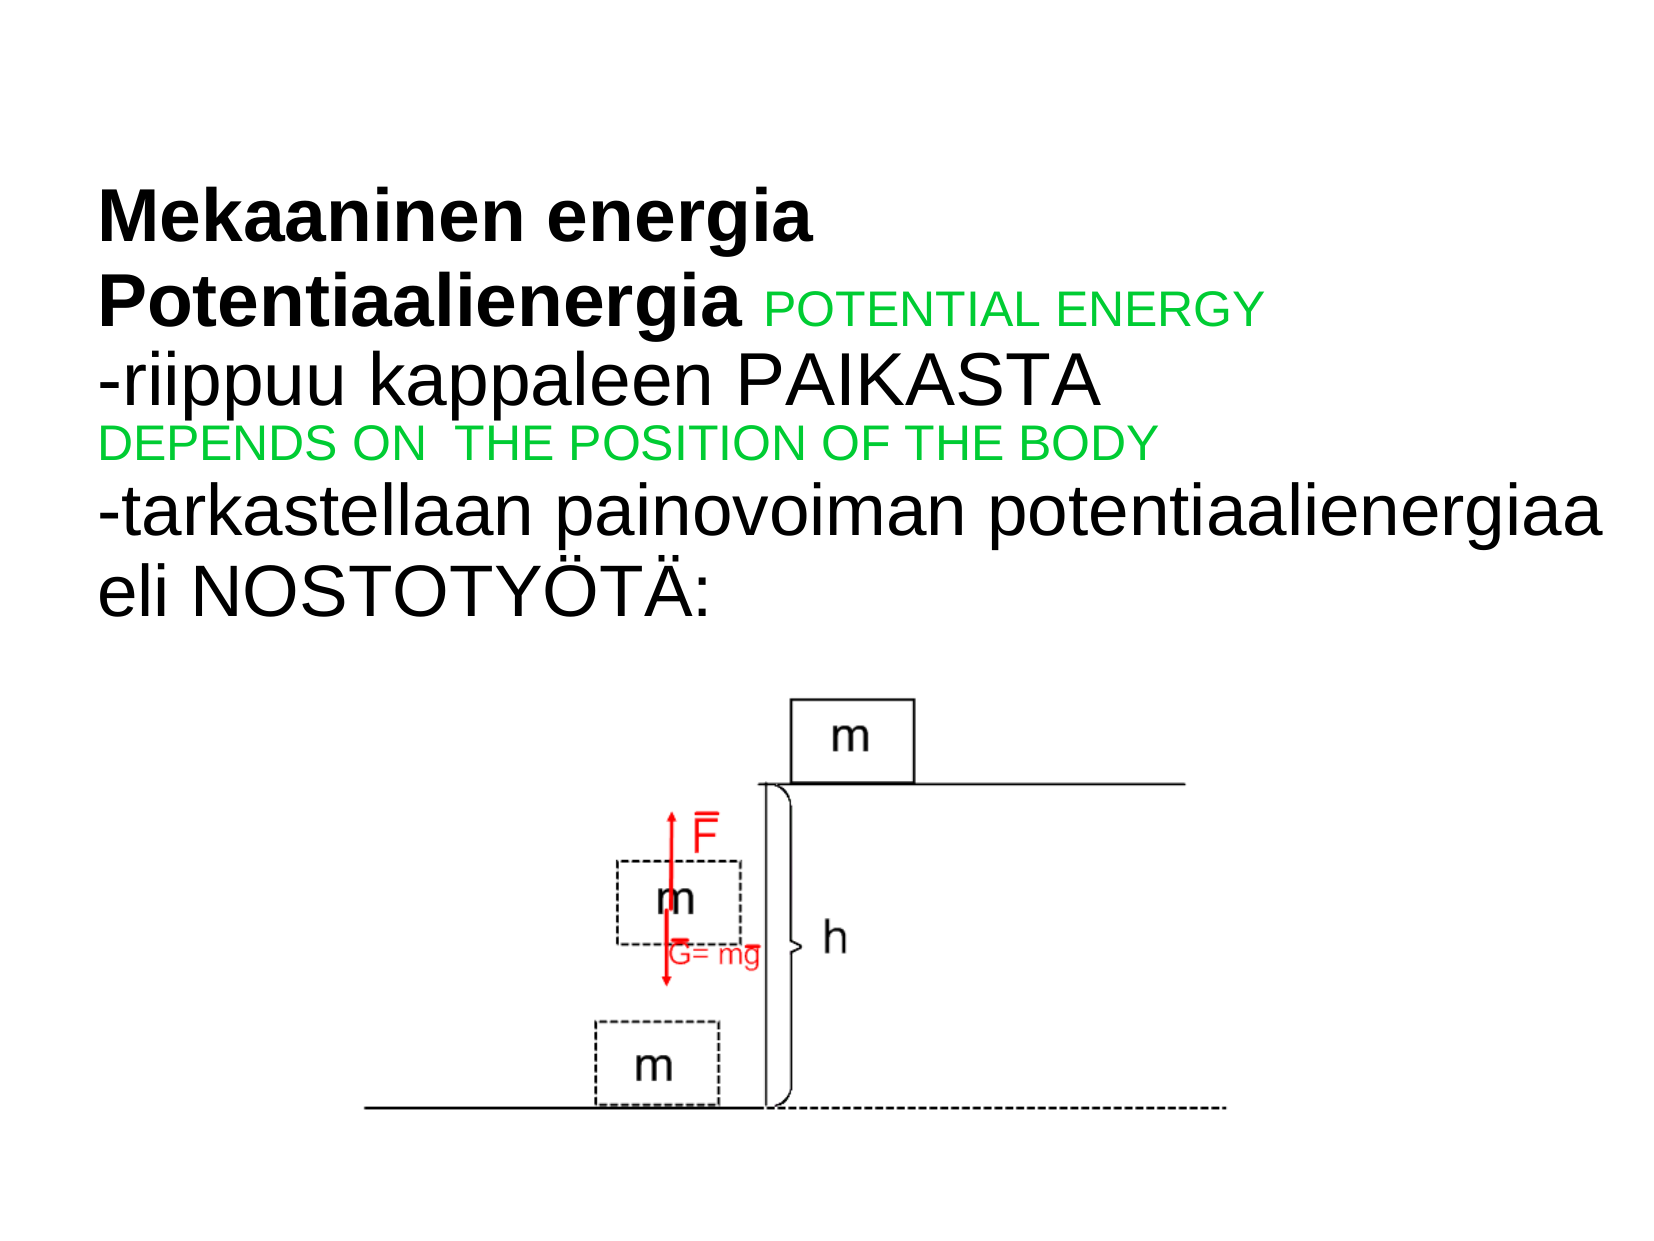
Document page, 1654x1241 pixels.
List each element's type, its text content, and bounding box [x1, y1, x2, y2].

text_box Mekaaninen energia Potentiaalienergia POTENTIAL ENERGY -riippuu kappaleen PAIKASTA DEPENDS ON THE POSITION OF THE BODY -tarkastellaan painovoiman potentiaalienergiaa eli NOSTOTYÖTÄ: [82, 161, 1654, 638]
picture [337, 643, 1252, 1134]
